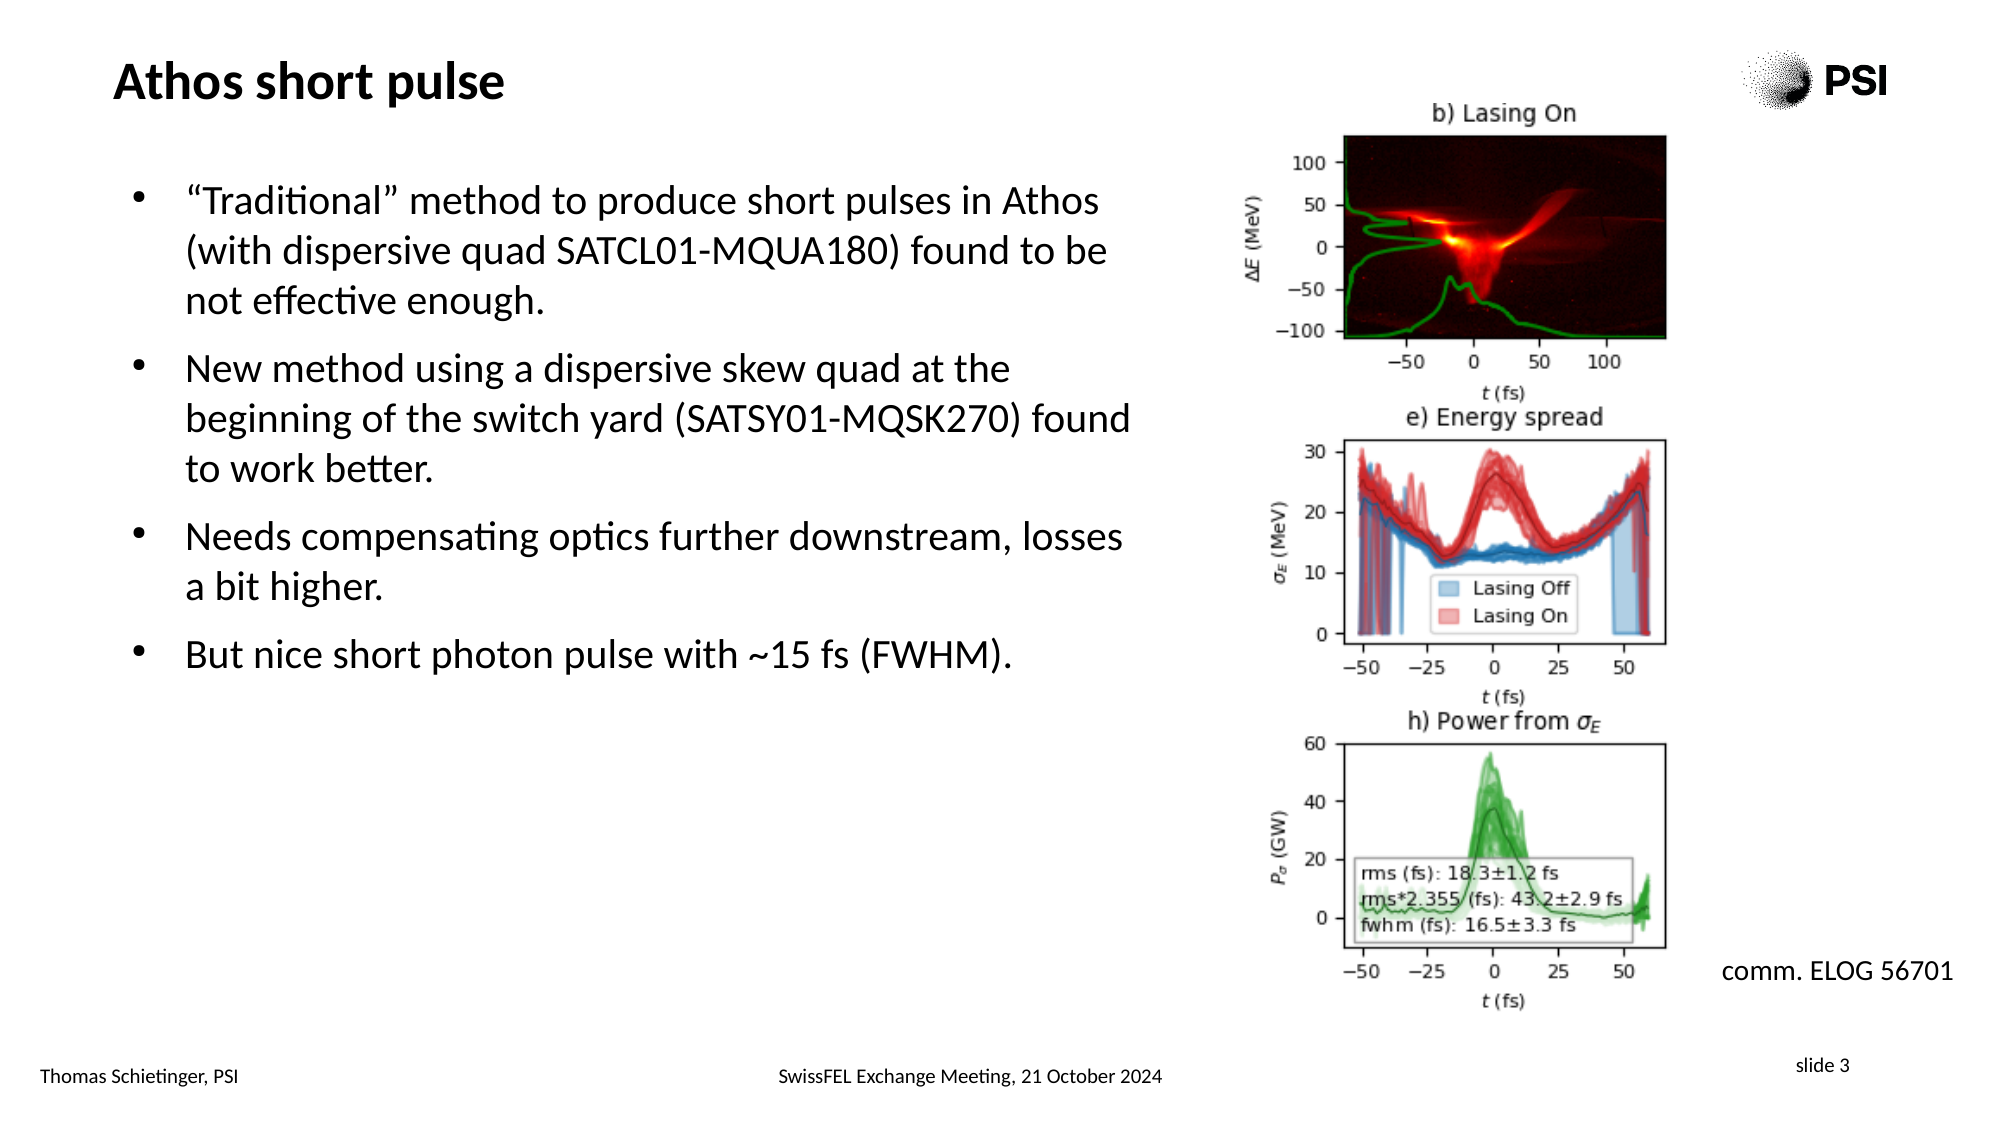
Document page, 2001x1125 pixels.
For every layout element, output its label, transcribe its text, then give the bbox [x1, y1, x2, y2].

list “Traditional” method to produce short pulses in Athos (with dispersive quad SATCL01-MQUA180) found to be not effective enough. New method using a dispersive skew quad at the beginning of the switch yard (SATSY01-MQSK270) found to work better. Needs compensating optics further downstream, losses a bit higher. But nice short photon pulse with ~15 fs (FWHM). [114, 172, 1148, 1027]
picture [1234, 103, 1686, 1013]
title Athos short pulse [114, 45, 1585, 118]
text_box comm. ELOG 56701 [1707, 951, 1970, 996]
